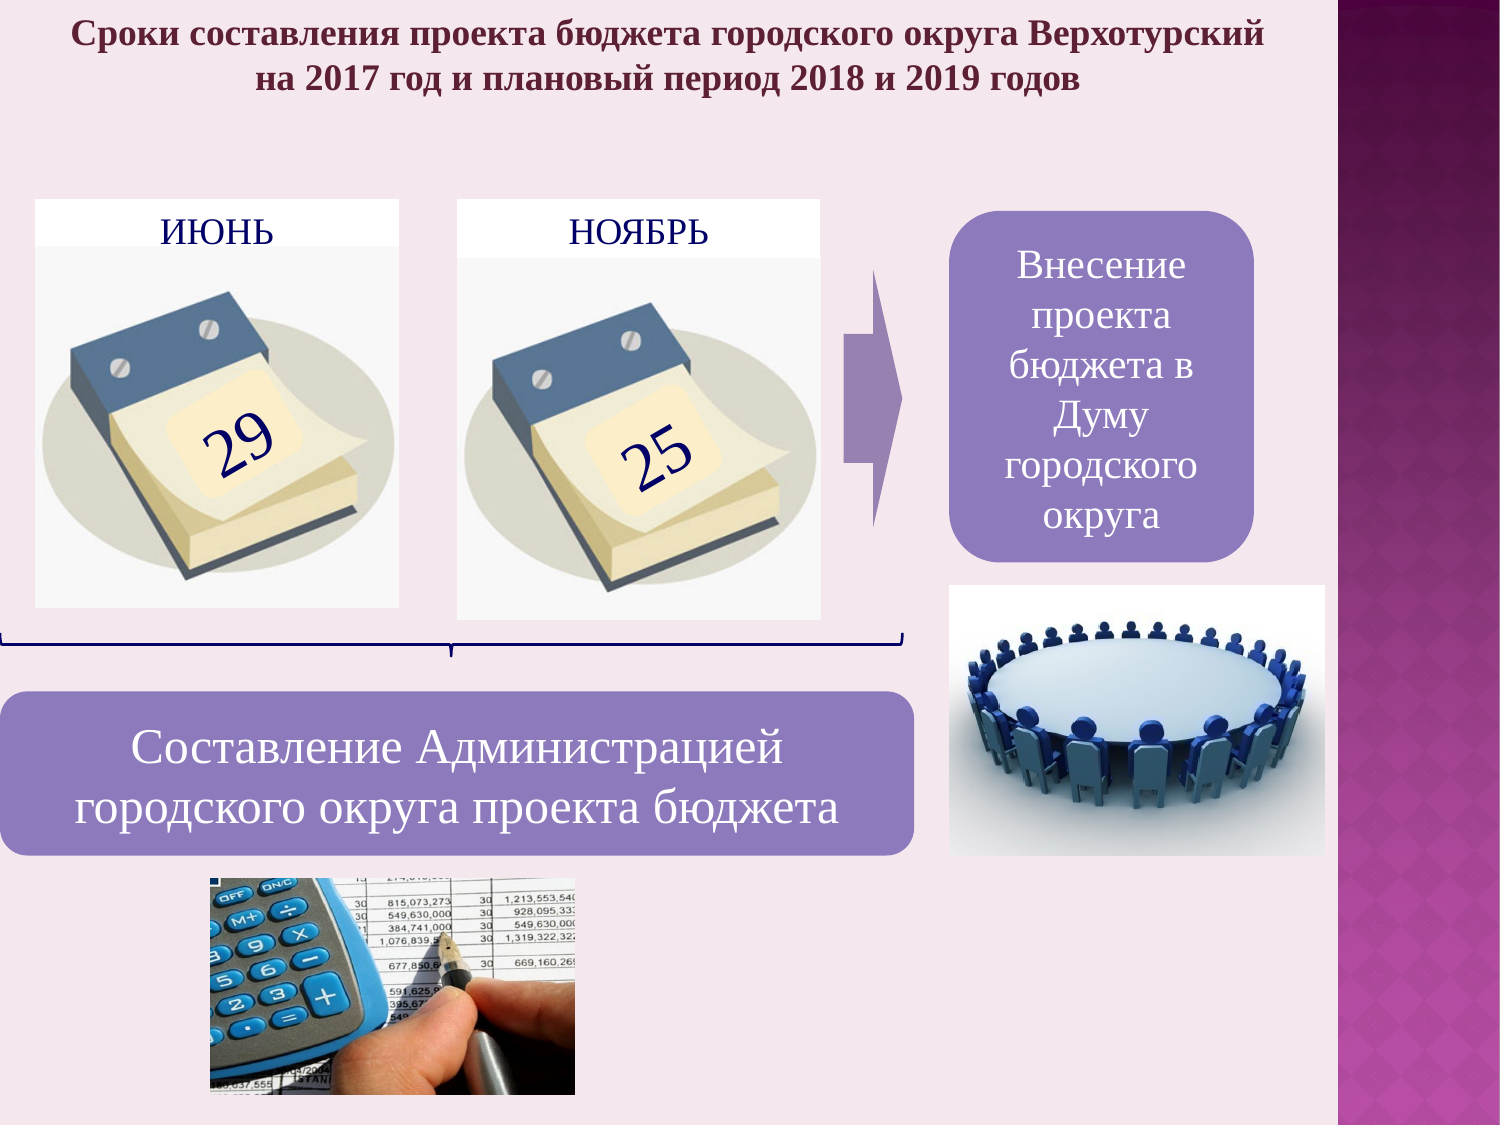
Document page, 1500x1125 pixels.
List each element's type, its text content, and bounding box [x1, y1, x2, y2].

text_box Составление Администрацией городского округа проекта бюджета [0, 691, 915, 856]
text_box 29 [165, 369, 303, 498]
picture [949, 585, 1325, 856]
text_box Сроки составления проекта бюджета городского округа Верхотурский на 2017 год и плановый период 2018 и 2019 годов [0, 0, 1336, 105]
text_box ИЮНЬ [35, 199, 399, 246]
text_box 25 [584, 384, 722, 516]
text_box Внесение проекта бюджета в Думу городского округа [949, 210, 1254, 563]
text_box НОЯБРЬ [457, 199, 820, 258]
picture [35, 246, 399, 608]
picture [210, 878, 575, 1095]
text_box [843, 269, 903, 528]
picture [457, 257, 821, 620]
